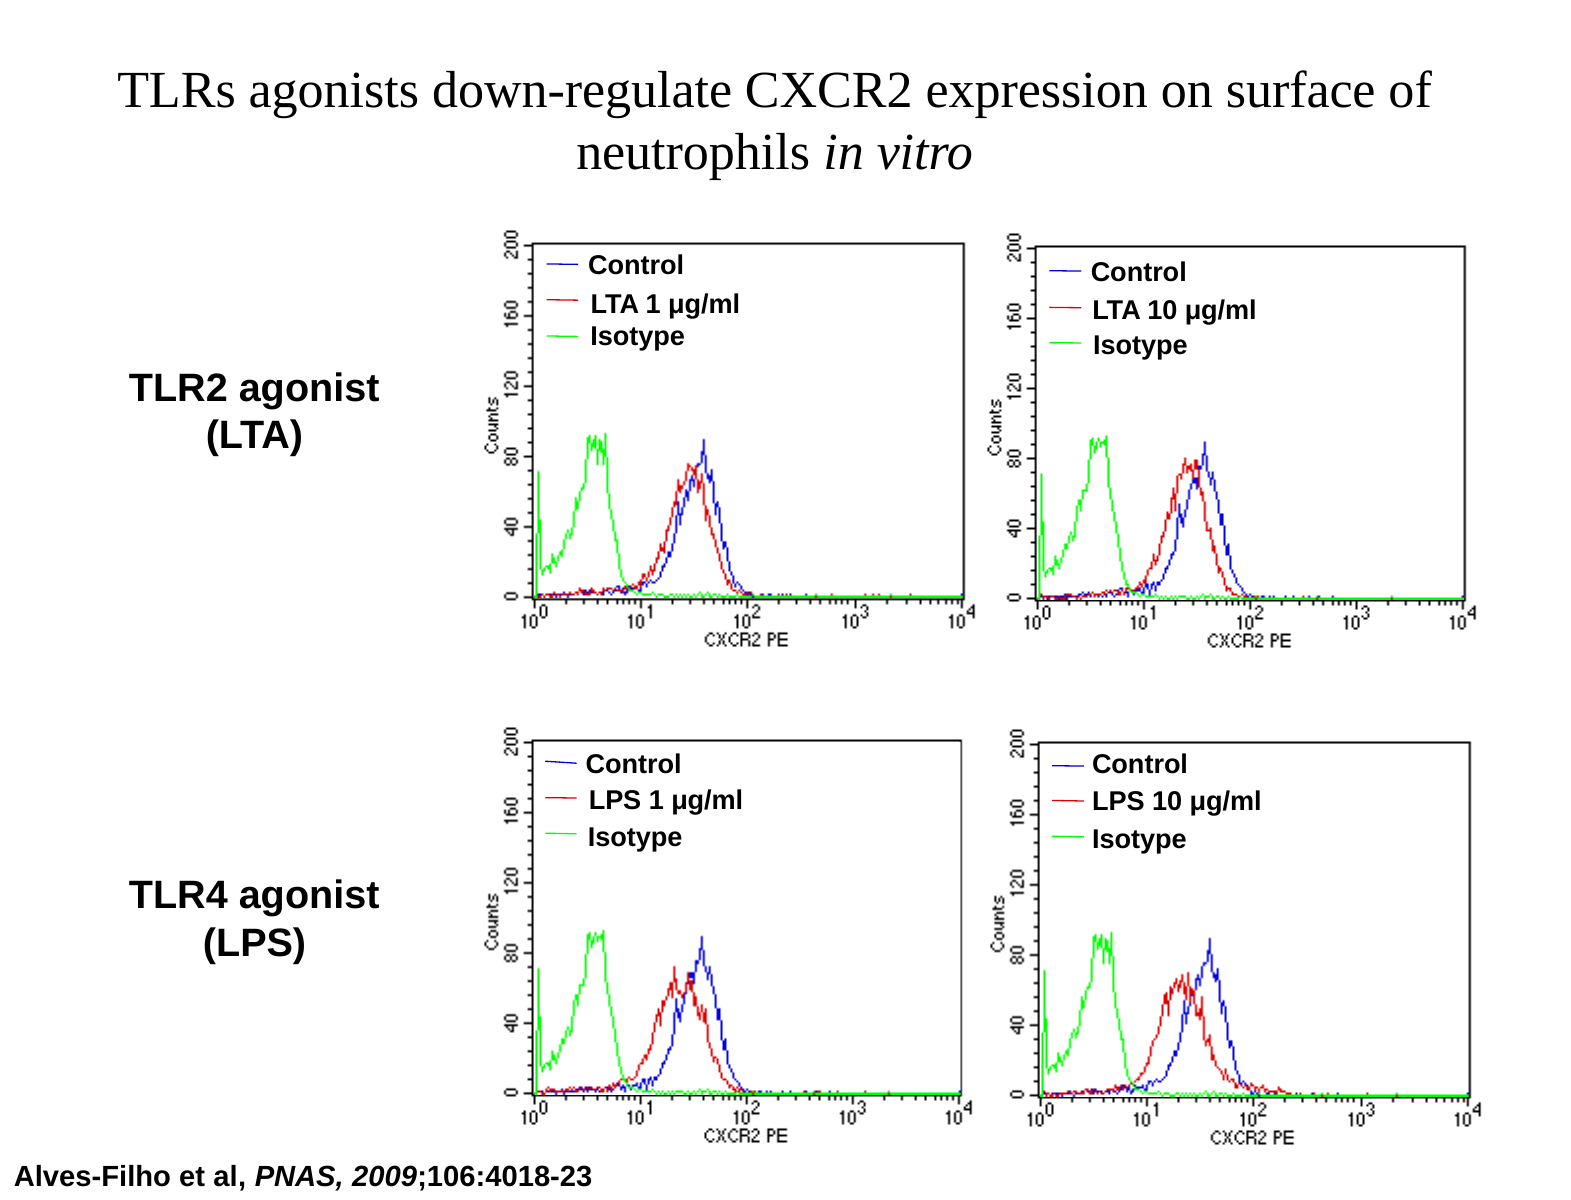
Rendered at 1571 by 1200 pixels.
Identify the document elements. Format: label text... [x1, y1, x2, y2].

text_box Isotype [574, 310, 698, 359]
text_box Control [572, 239, 698, 288]
text_box Isotype [572, 811, 696, 860]
text_box LTA 1 μg/ml [574, 278, 757, 327]
text_box Control [569, 738, 695, 787]
text_box Isotype [1077, 319, 1201, 368]
text_box Control [1075, 246, 1201, 295]
text_box Control [1076, 738, 1202, 775]
text_box LTA 10 μg/ml [1076, 284, 1273, 333]
text_box LPS 10 μg/ml [1076, 775, 1273, 824]
text_box TLR4 agonist (LPS) [113, 861, 397, 972]
text_box Isotype [1076, 824, 1200, 862]
picture [987, 720, 1491, 1149]
text_box TLR2 agonist (LTA) [113, 353, 397, 465]
text_box Alves-Filho et al, PNAS, 2009;106:4018-23 [0, 1149, 615, 1200]
text_box LPS 1 μg/ml [572, 774, 755, 823]
picture [481, 718, 982, 1147]
picture [481, 221, 1486, 652]
text_box TLRs agonists down-regulate CXCR2 expression on surface of neutrophils in vitro [68, 18, 1482, 218]
